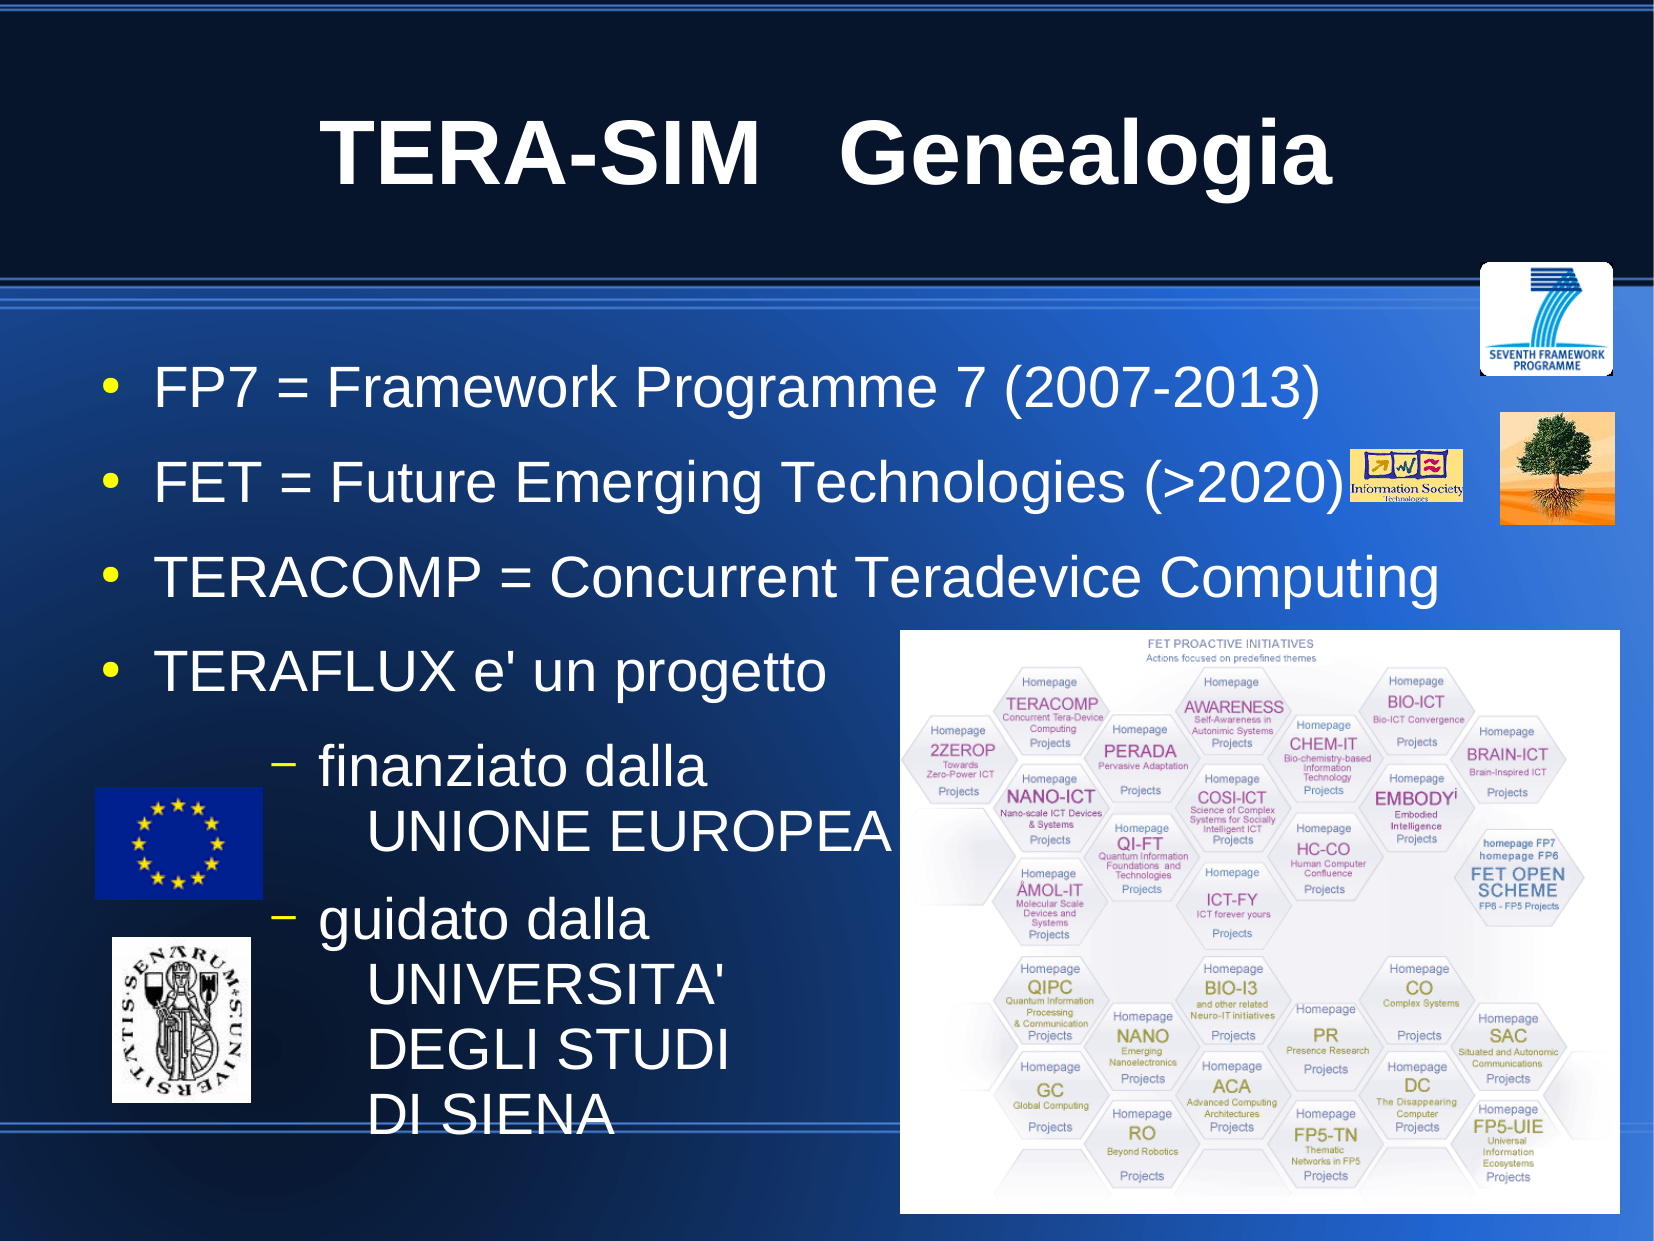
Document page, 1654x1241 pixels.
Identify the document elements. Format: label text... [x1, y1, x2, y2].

list FP7 = Framework Programme 7 (2007-2013) FET = Future Emerging Technologies (>2020) TERACOMP = Concurrent Teradevice Computing TERAFLUX e' un progetto finanziato dalla UNIONE EUROPEA guidato dalla UNIVERSITA' DEGLI STUDI DI SIENA [82, 355, 1571, 1145]
title TERA-SIM Genealogia [82, 56, 1571, 250]
picture [0, 0, 1654, 1241]
